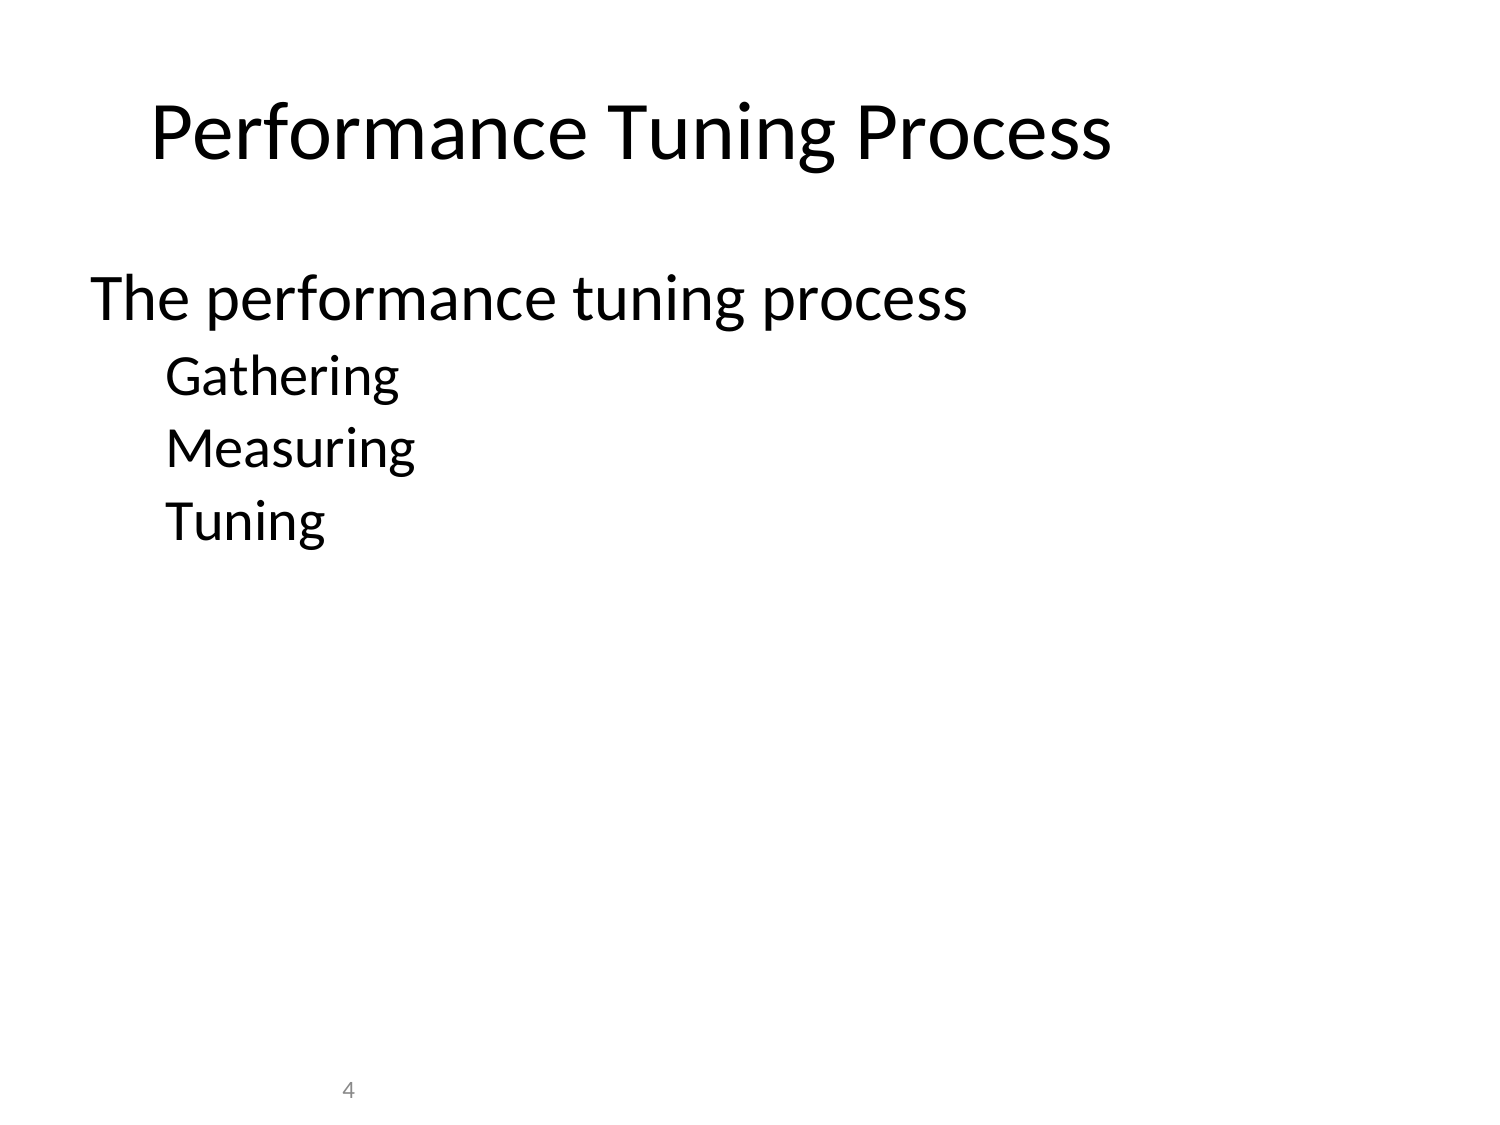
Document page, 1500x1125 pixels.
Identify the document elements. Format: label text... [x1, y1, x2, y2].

text_box The performance tuning process Gathering Measuring Tuning [75, 262, 1426, 1005]
text_box Performance Tuning Process [75, 31, 1426, 247]
text_box <number> [327, 1074, 1207, 1111]
